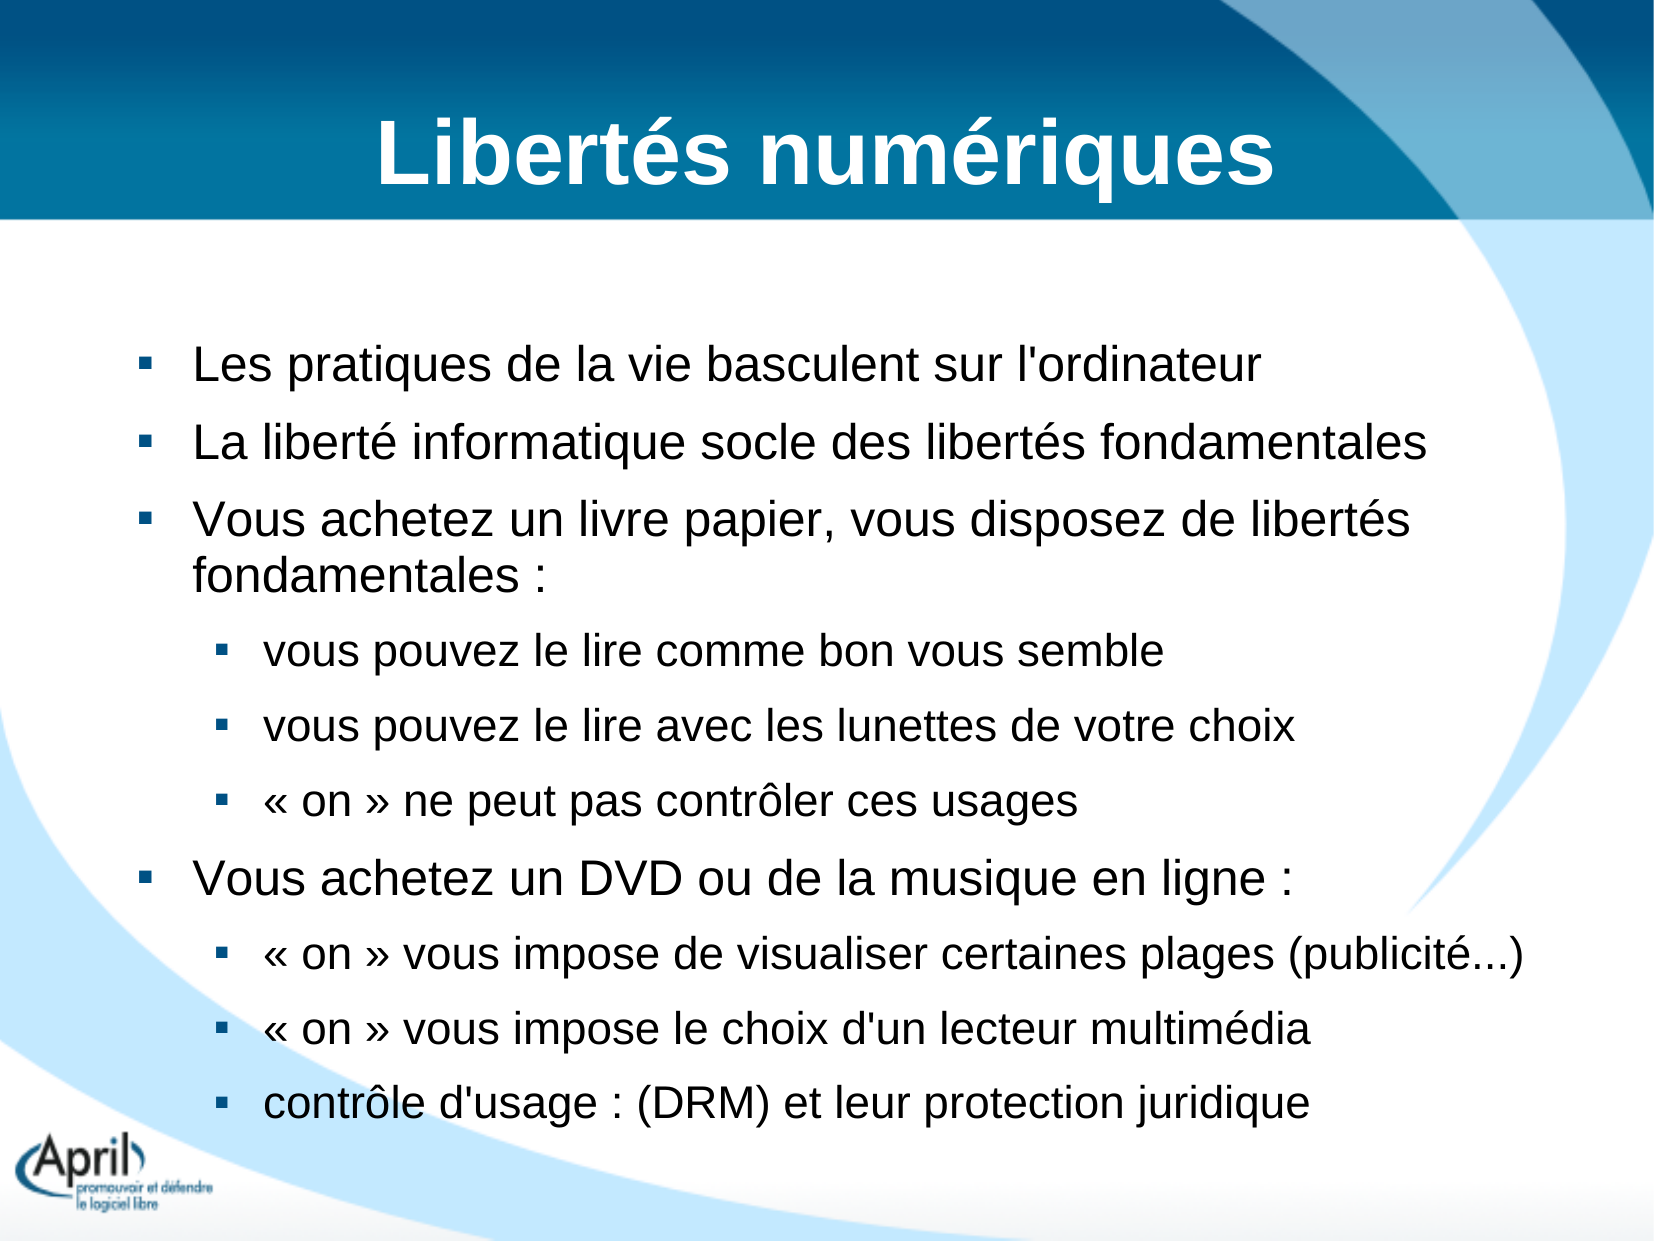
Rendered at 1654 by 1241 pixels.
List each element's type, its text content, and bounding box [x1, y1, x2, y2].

title Libertés numériques [82, 49, 1571, 257]
picture [0, 0, 1654, 1241]
list Les pratiques de la vie basculent sur l'ordinateur La liberté informatique socle des libertés fondamentales Vous achetez un livre papier, vous disposez de libertés fondamentales : vous pouvez le lire comme bon vous semble vous pouvez le lire avec les lunettes de votre choix « on » ne peut pas contrôler ces usages Vous achetez un DVD ou de la musique en ligne : « on » vous impose de visualiser certaines plages (publicité...) « on » vous impose le choix d'un lecteur multimédia contrôle d'usage : (DRM) et leur protection juridique [121, 336, 1534, 1129]
